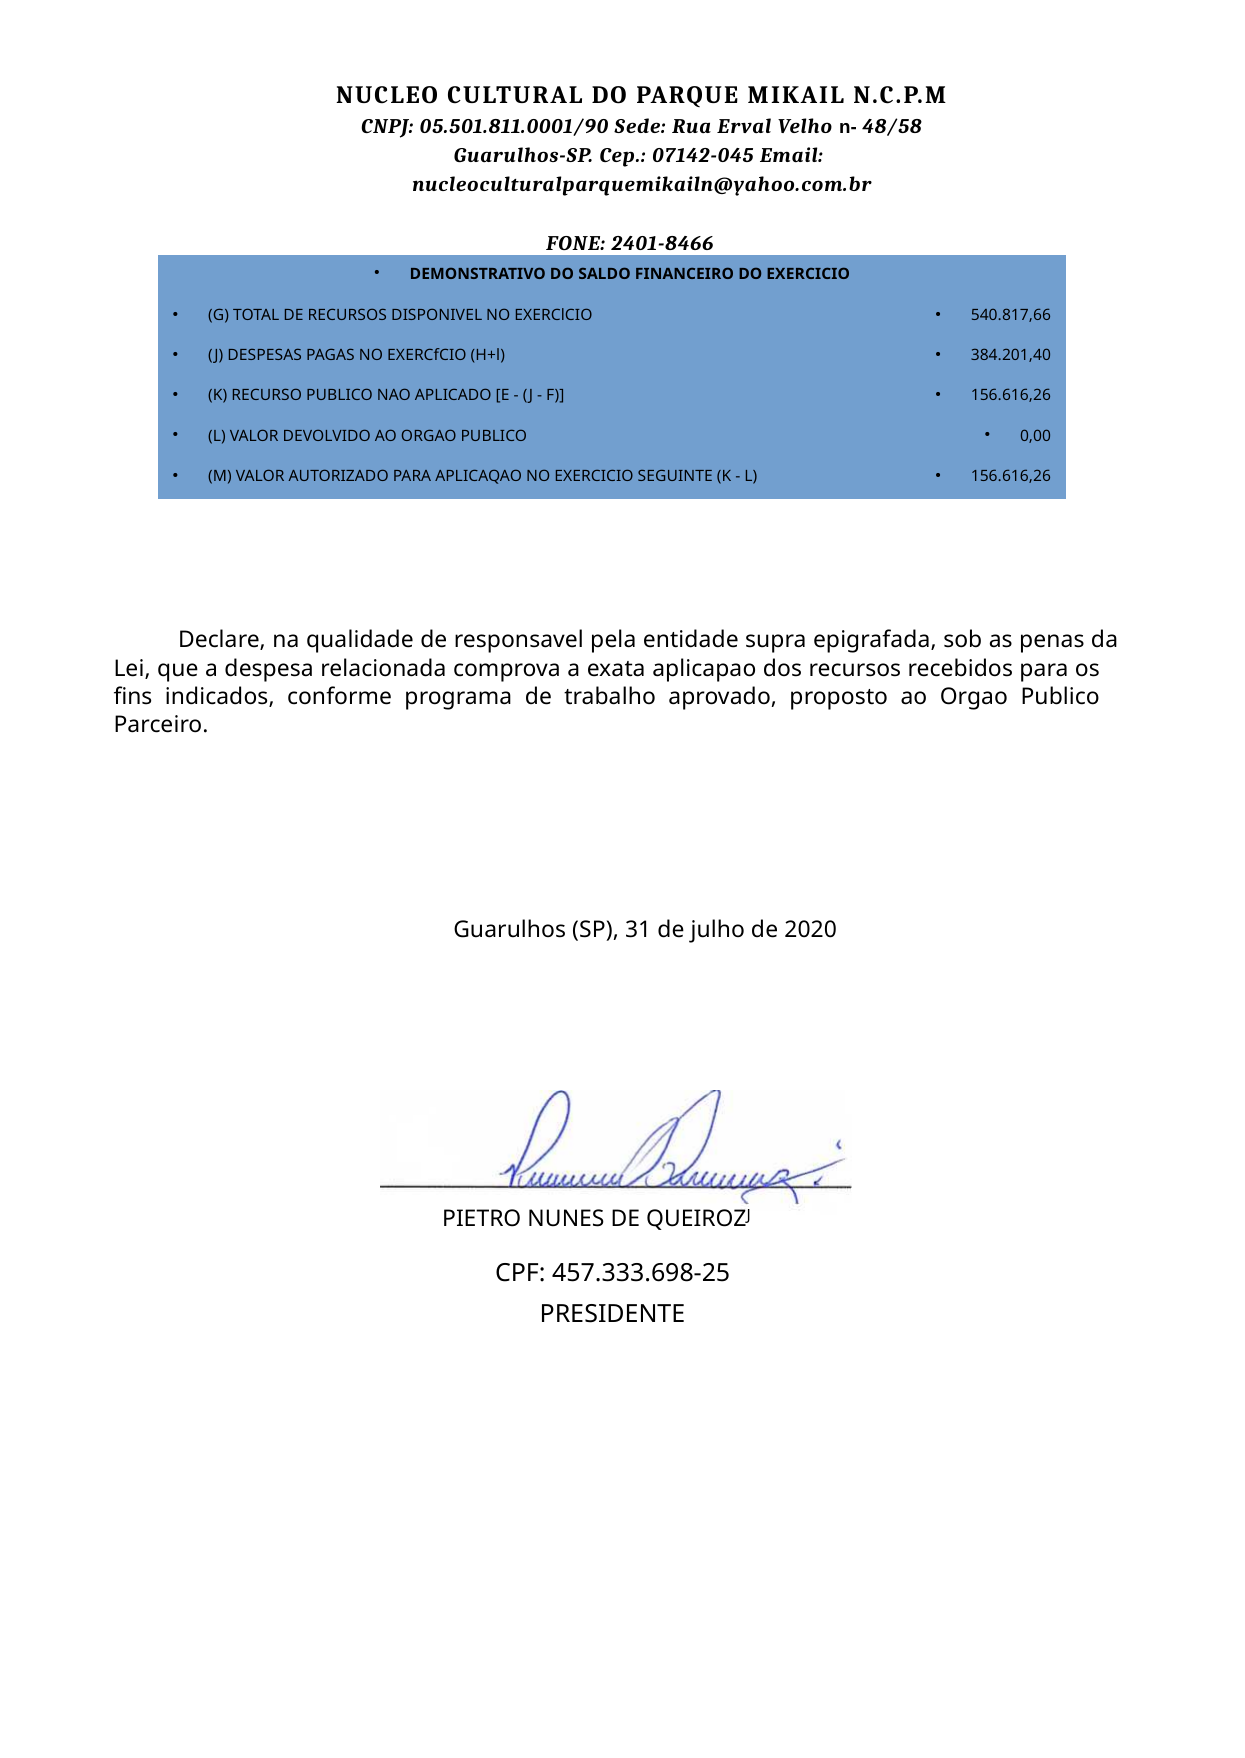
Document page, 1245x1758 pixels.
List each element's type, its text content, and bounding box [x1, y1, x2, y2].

table_cell 0,00 [806, 417, 1066, 458]
table_cell (M) VALOR AUTORIZADO PARA APLICAQAO NO EXERCICIO SEGUINTE (K - L) [158, 458, 806, 499]
table_cell (J) DESPESAS PAGAS NO EXERCfCIO (H+l) [158, 336, 806, 376]
text_box NUCLEO CULTURAL DO PARQUE MIKAIL N.C.P.M CNPJ: 05.501.811.0001/90 Sede: Rua Erval Velho n- 48/58 Guarulhos-SP. Cep.: 07142-045 Email: nucleoculturalparquemikailn@yahoo.com.br [313, 79, 970, 227]
table_cell 156.616,26 [806, 458, 1066, 499]
table_cell 540.817,66 [806, 297, 1066, 336]
text_box Guarulhos (SP), 31 de julho de 2020 [442, 915, 849, 945]
table_cell (G) TOTAL DE RECURSOS DISPONIVEL NO EXERClCIO [158, 297, 806, 336]
table_cell 384.201,40 [806, 336, 1066, 376]
text_box Declare, na qualidade de responsavel pela entidade supra epigrafada, sob as penas da Lei, que a despesa relacionada comprova a exata aplicapao dos recursos recebidos para os fins indicados, conforme programa de trabalho aprovado, proposto ao Orgao Publico Parceiro. [113, 623, 1120, 734]
table_cell 156.616,26 [806, 376, 1066, 417]
picture [380, 1090, 852, 1216]
text_box PIETRO NUNES DE QUEIROZJ [442, 1204, 798, 1228]
text_box FONE: 2401-8466 [546, 229, 736, 251]
text_box CPF: 457.333.698-25 PRESIDENTE [495, 1244, 736, 1311]
table_header DEMONSTRATIVO DO SALDO FINANCEIRO DO EXERCICIO [158, 255, 1066, 297]
table_cell (K) RECURSO PUBLICO NAO APLICADO [E - (J - F)] [158, 376, 806, 417]
table_cell (L) VALOR DEVOLVIDO AO ORGAO PUBLICO [158, 417, 806, 458]
